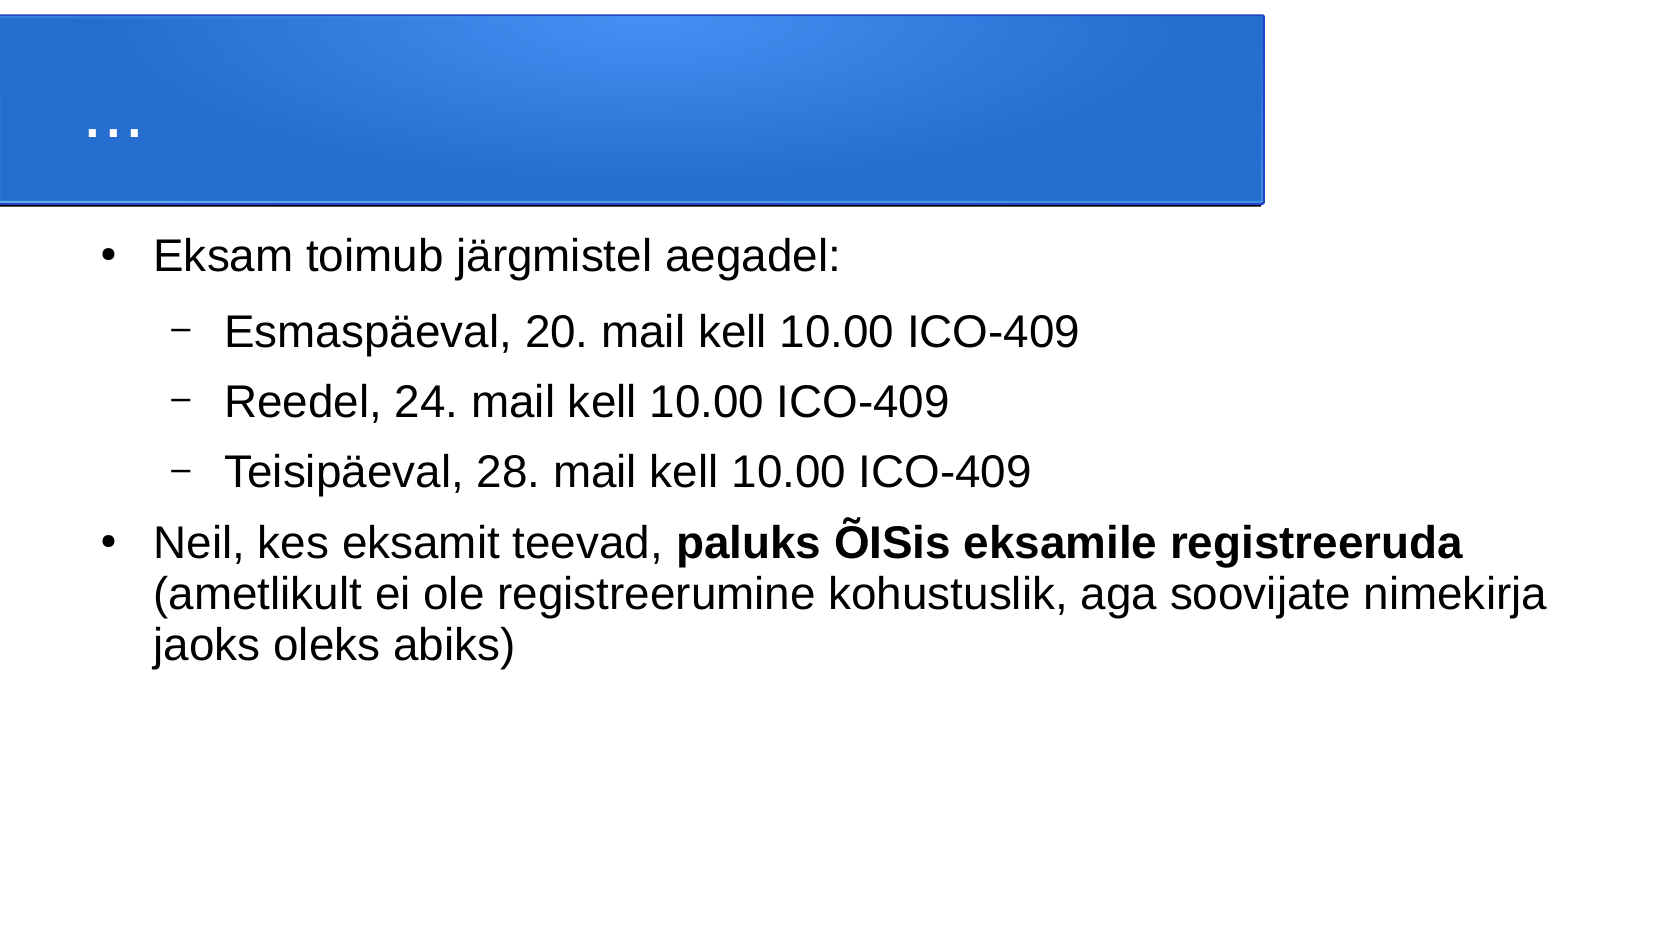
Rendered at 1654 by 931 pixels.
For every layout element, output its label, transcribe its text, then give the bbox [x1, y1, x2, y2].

list Eksam toimub järgmistel aegadel: Esmaspäeval, 20. mail kell 10.00 ICO-409 Reedel, 24. mail kell 10.00 ICO-409 Teisipäeval, 28. mail kell 10.00 ICO-409 Neil, kes eksamit teevad, paluks ÕISis eksamile registreeruda (ametlikult ei ole registreerumine kohustuslik, aga soovijate nimekirja jaoks oleks abiks) [82, 230, 1571, 770]
title ... [82, 35, 1235, 189]
